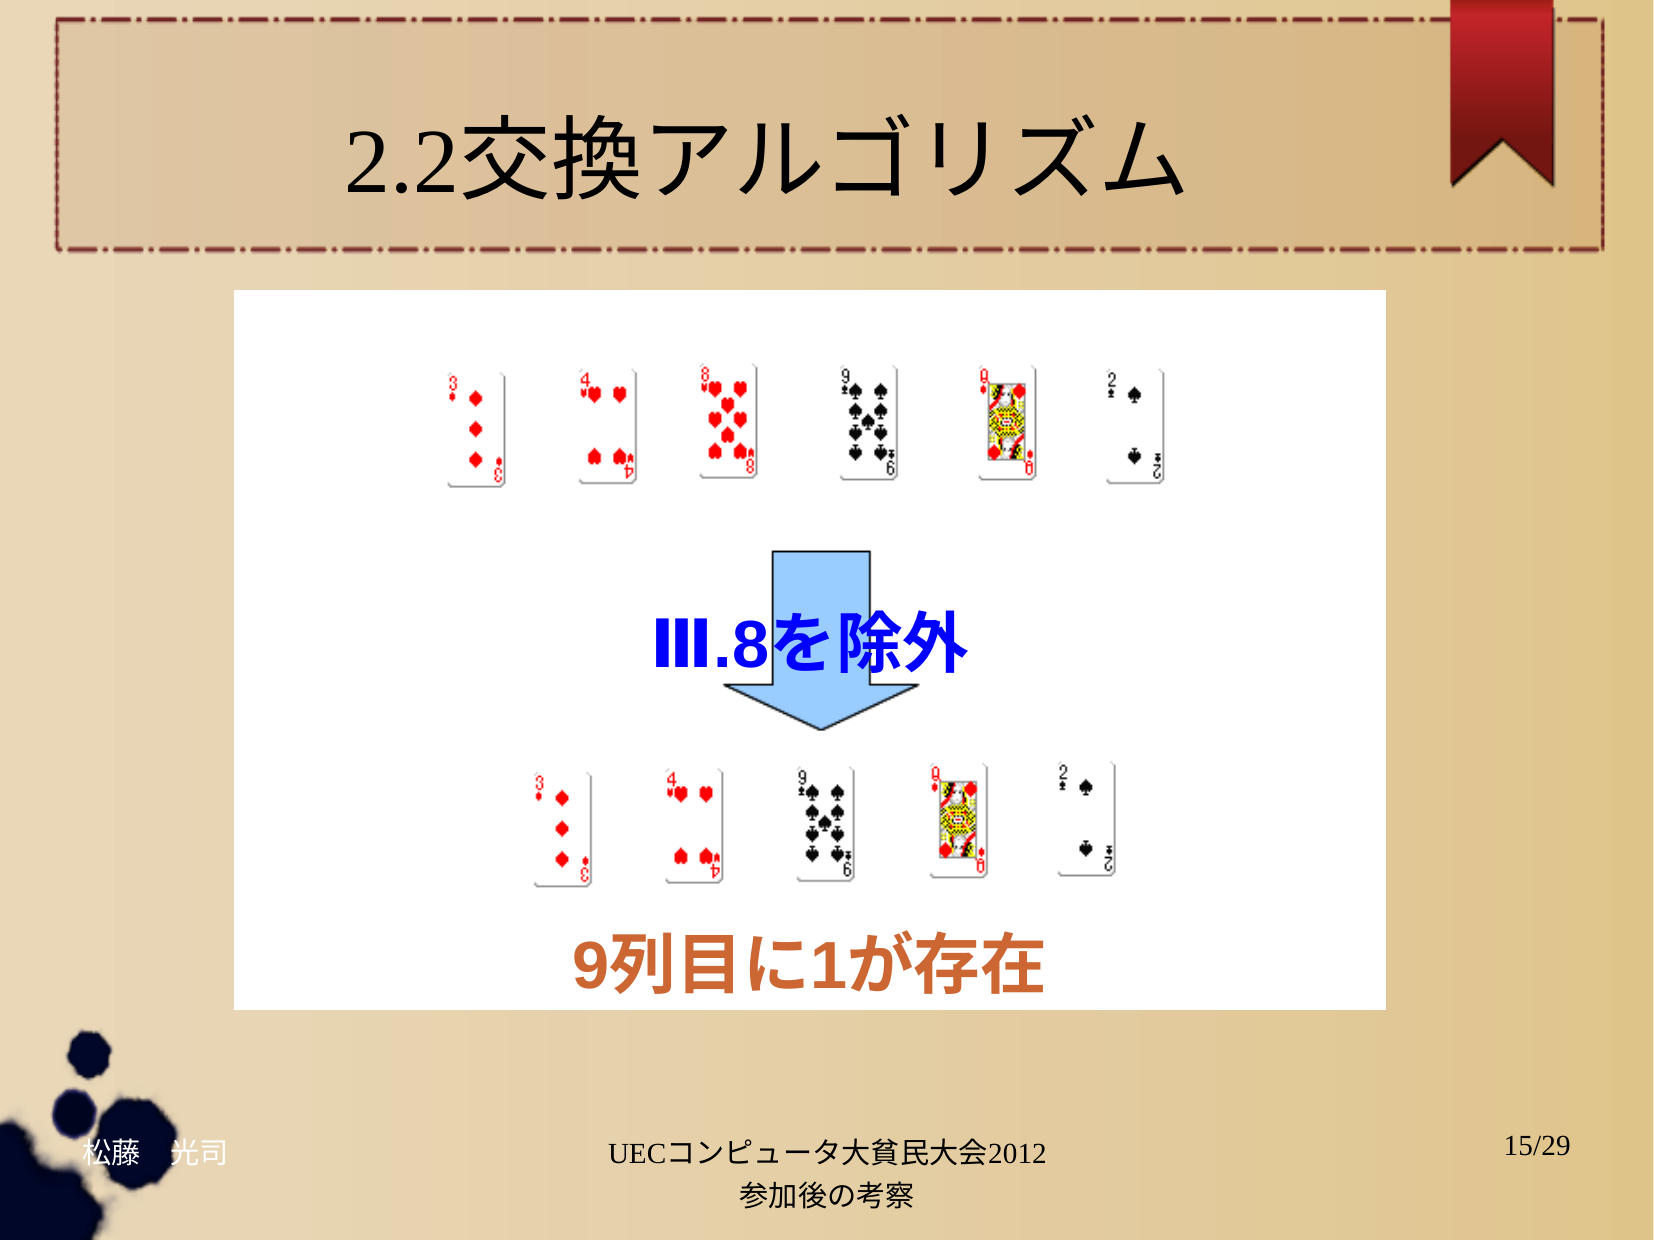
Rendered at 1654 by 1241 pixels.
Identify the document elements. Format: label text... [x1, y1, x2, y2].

subtitle Ⅲ.8を除外 9列目に1が存在 [82, 290, 1538, 1010]
picture [0, 0, 1654, 1240]
title 2.2交換アルゴリズム [82, 49, 1453, 257]
